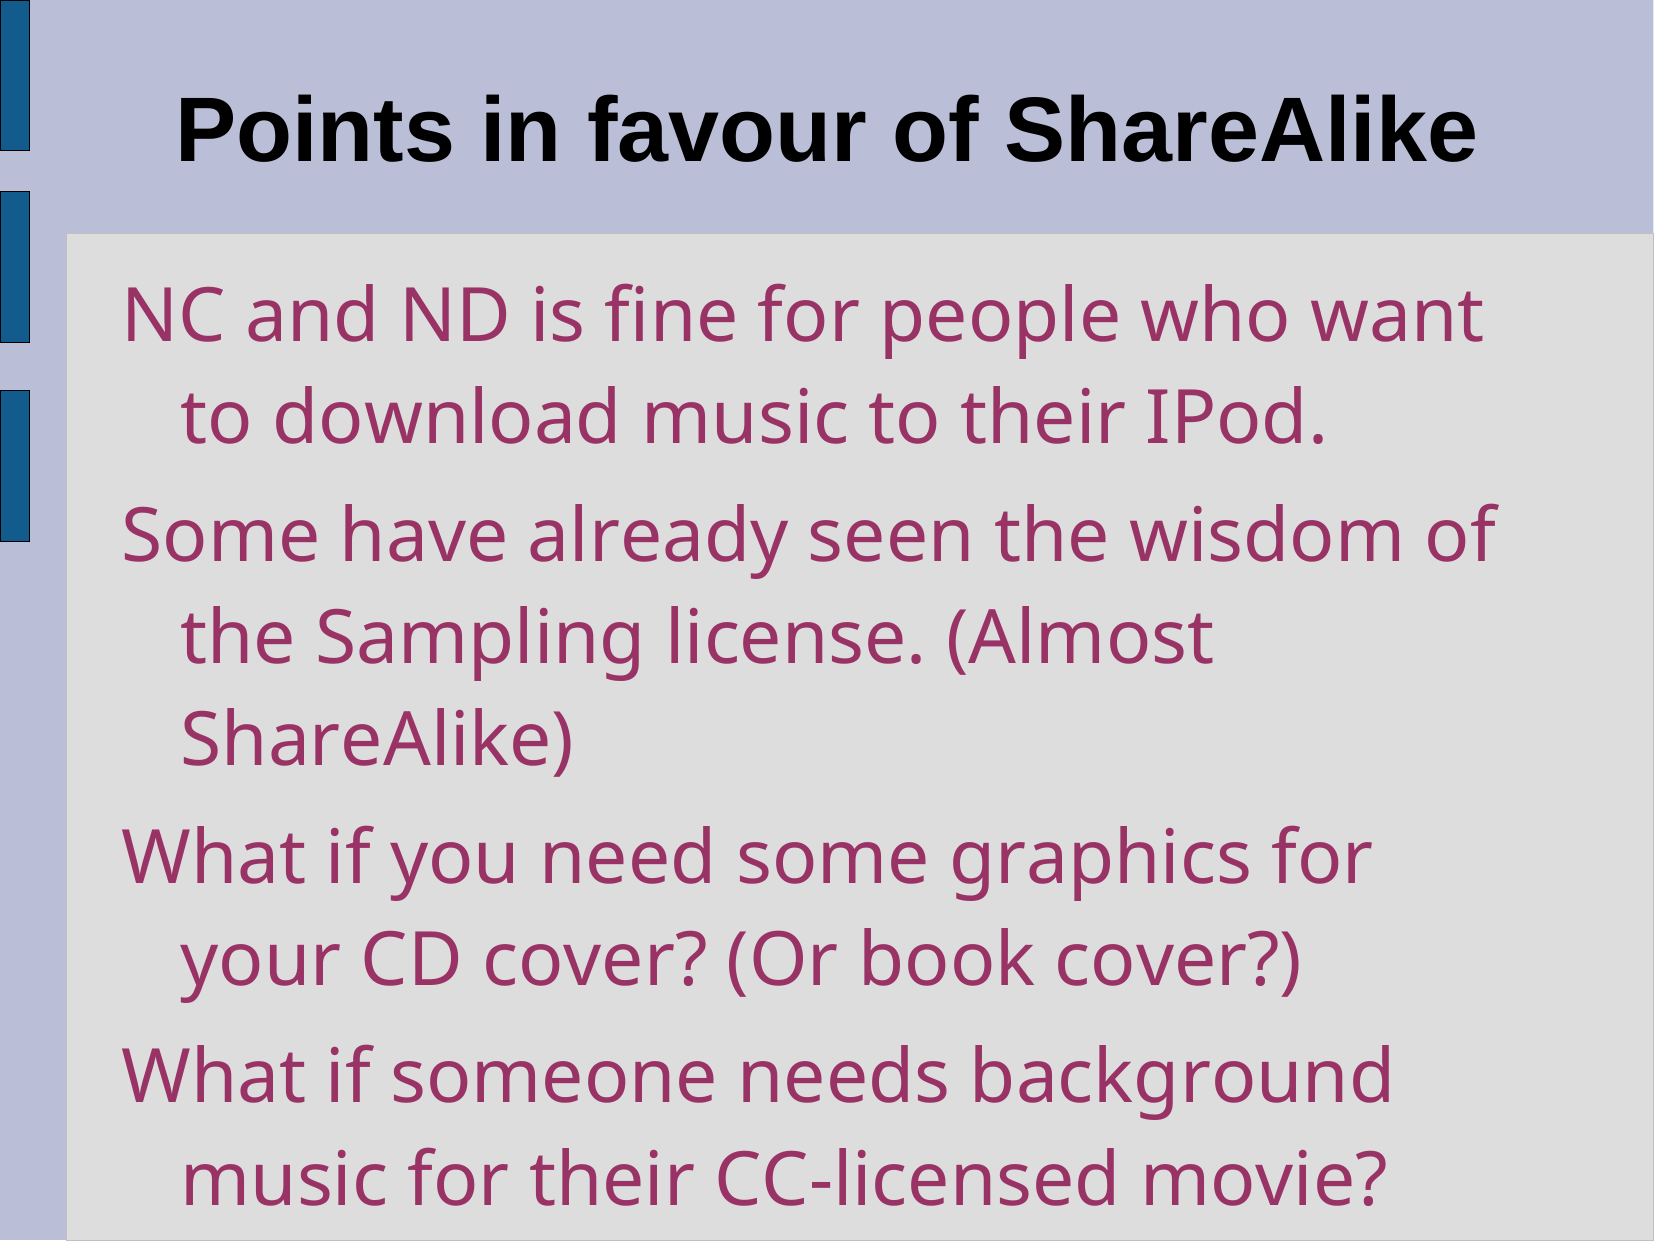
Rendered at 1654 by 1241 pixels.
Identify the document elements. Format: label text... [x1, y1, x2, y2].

list NC and ND is fine for people who want to download music to their IPod. Some have already seen the wisdom of the Sampling license. (Almost ShareAlike) What if you need some graphics for your CD cover? (Or book cover?) What if someone needs background music for their CC-licensed movie? These are clearly derivatives. Also a movie probably can't be done NC. [121, 261, 1534, 1241]
title Points in favour of ShareAlike [121, 26, 1534, 234]
